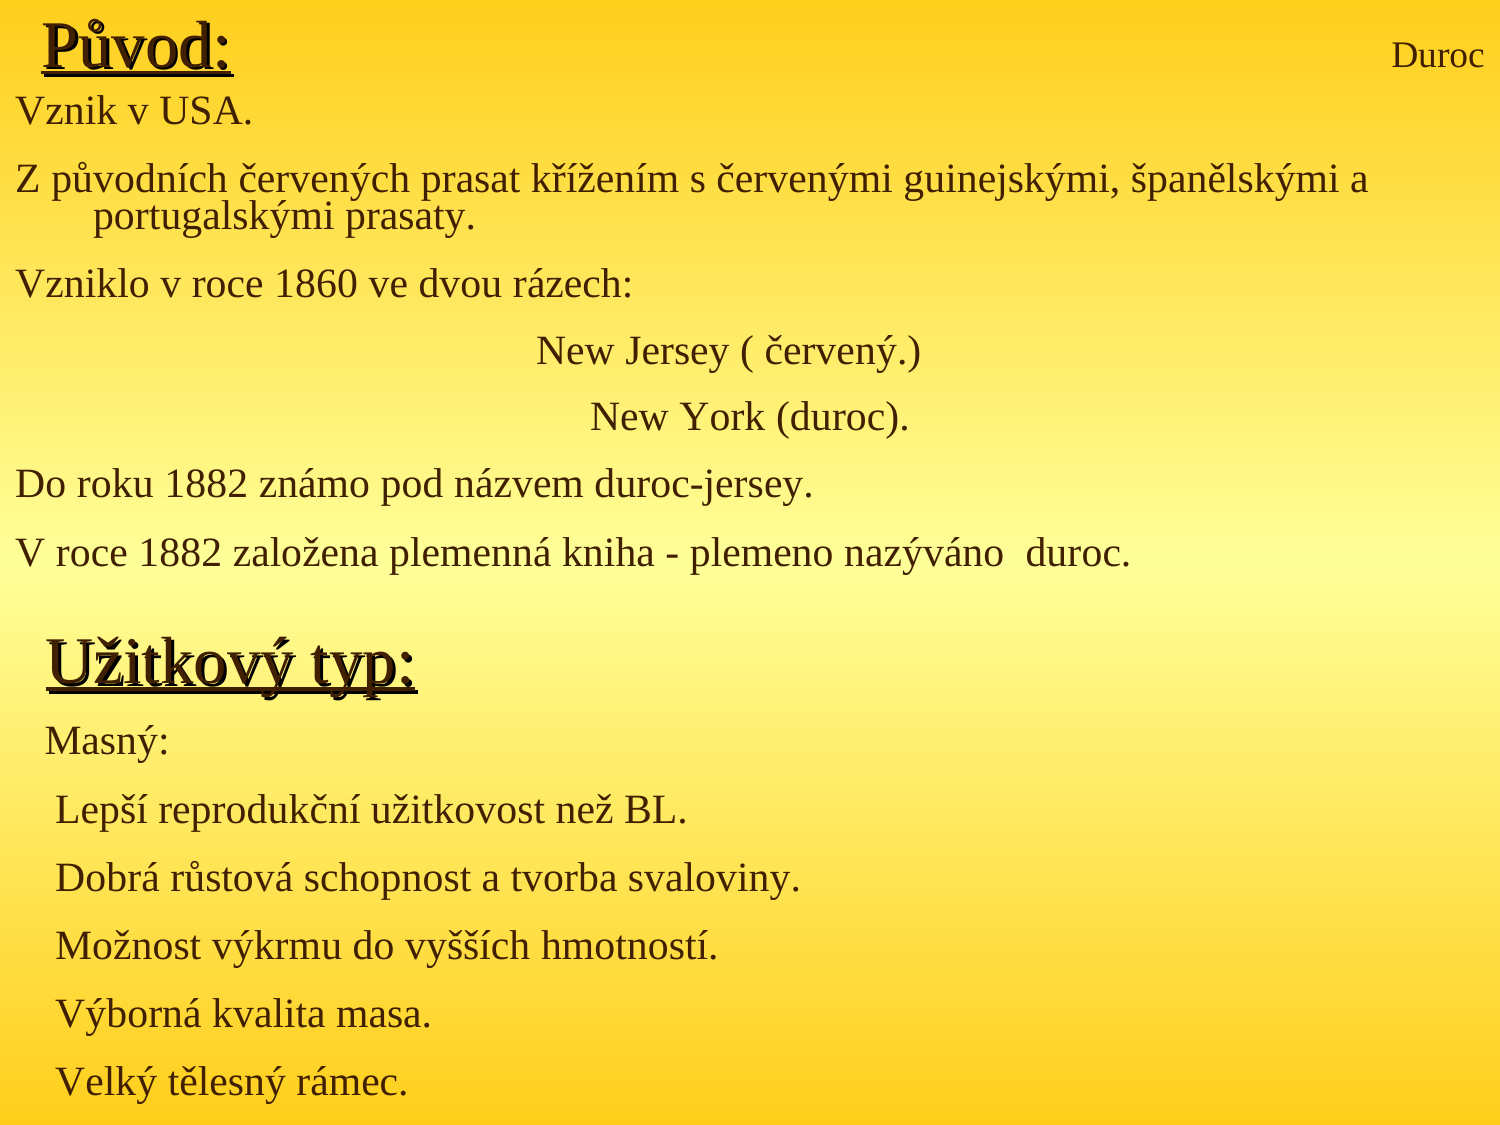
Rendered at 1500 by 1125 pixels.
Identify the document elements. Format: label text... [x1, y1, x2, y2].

text_box Masný: Lepší reprodukční užitkovost než BL. Dobrá růstová schopnost a tvorba svaloviny. Možnost výkrmu do vyšších hmotností. Výborná kvalita masa. Velký tělesný rámec. [29, 717, 1220, 1111]
text_box Užitkový typ: [30, 616, 431, 706]
text_box Původ: Duroc [0, 0, 1500, 87]
text_box Vznik v USA. Z původních červených prasat křížením s červenými guinejskými, španělskými a portugalskými prasaty. Vzniklo v roce 1860 ve dvou rázech: New Jersey ( červený.) New York (duroc). Do roku 1882 známo pod názvem duroc-jersey. V roce 1882 založena plemenná kniha - plemeno nazýváno duroc. [0, 87, 1500, 582]
